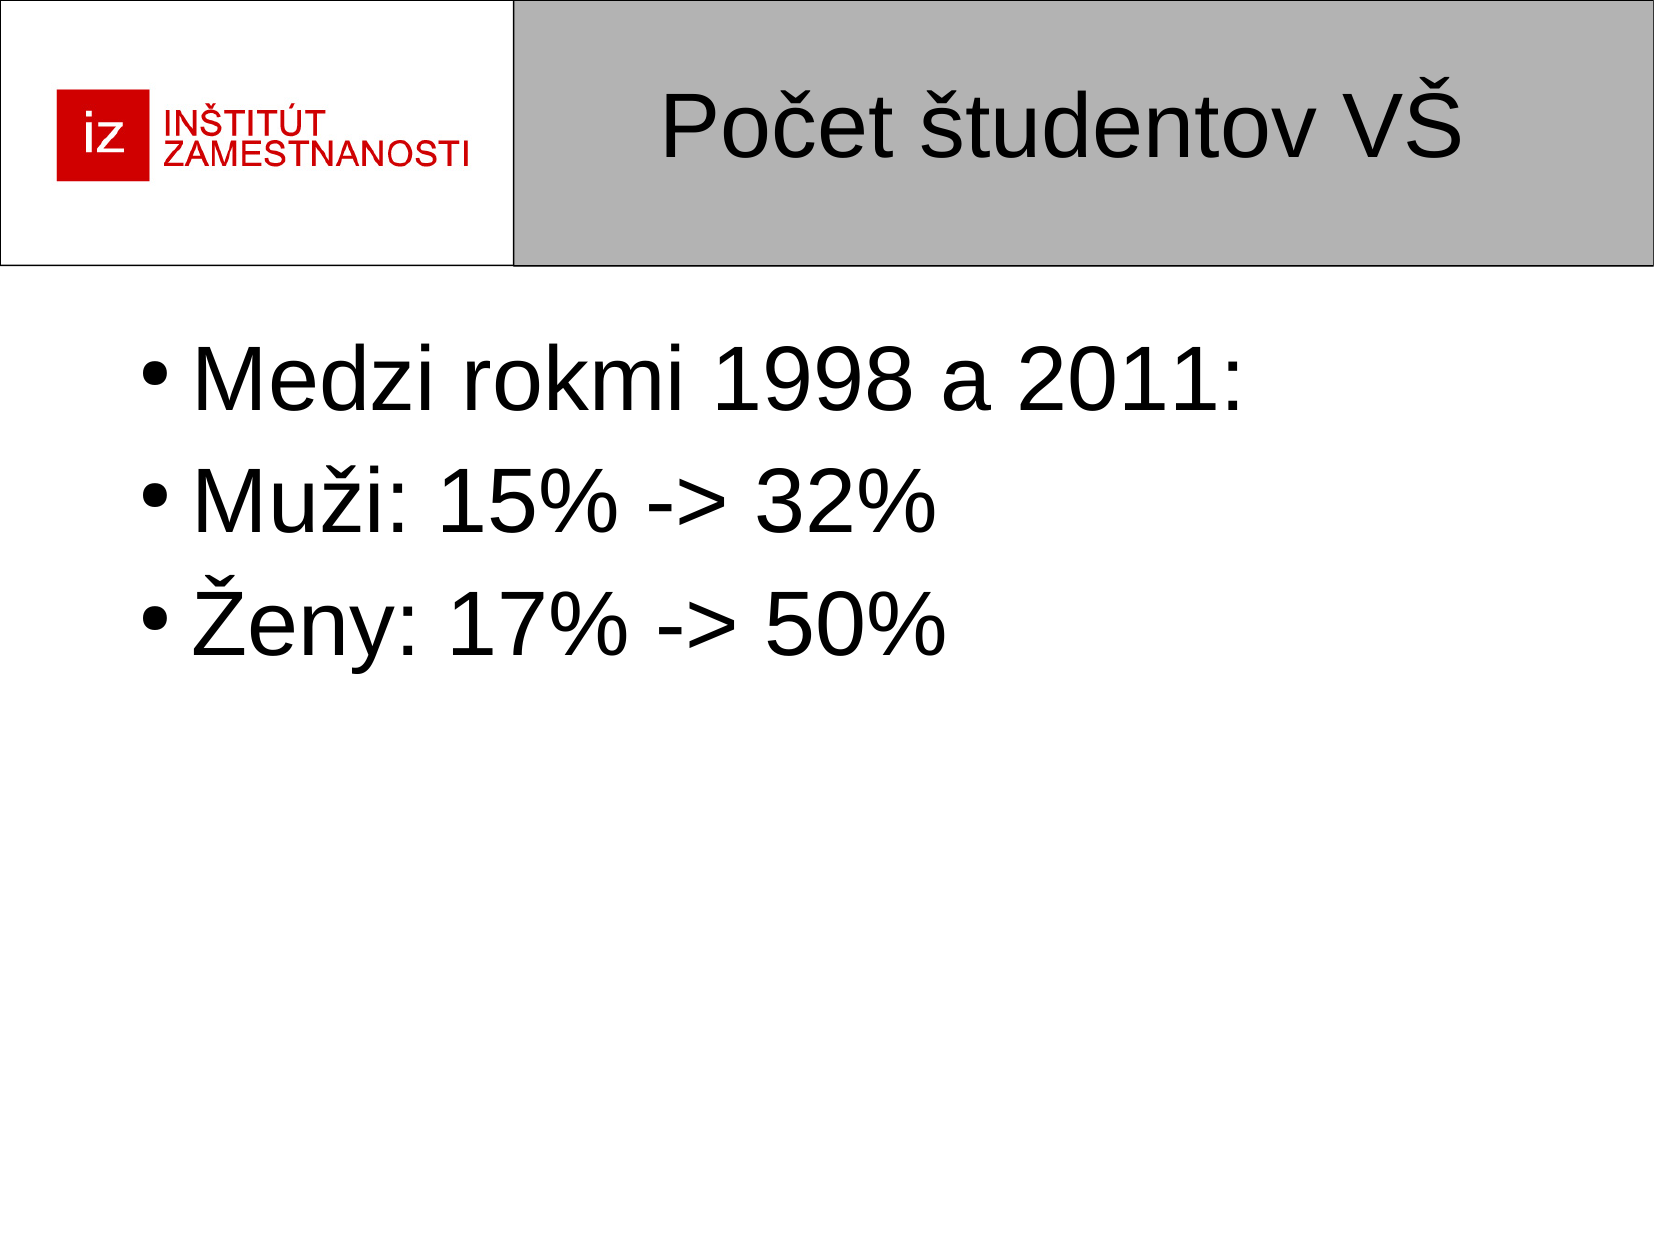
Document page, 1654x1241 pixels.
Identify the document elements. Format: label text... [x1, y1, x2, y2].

list Medzi rokmi 1998 a 2011: Muži: 15% -> 32% Ženy: 17% -> 50% [121, 344, 1533, 1112]
picture [5, 8, 512, 257]
title Počet študentov VŠ [561, 37, 1565, 229]
